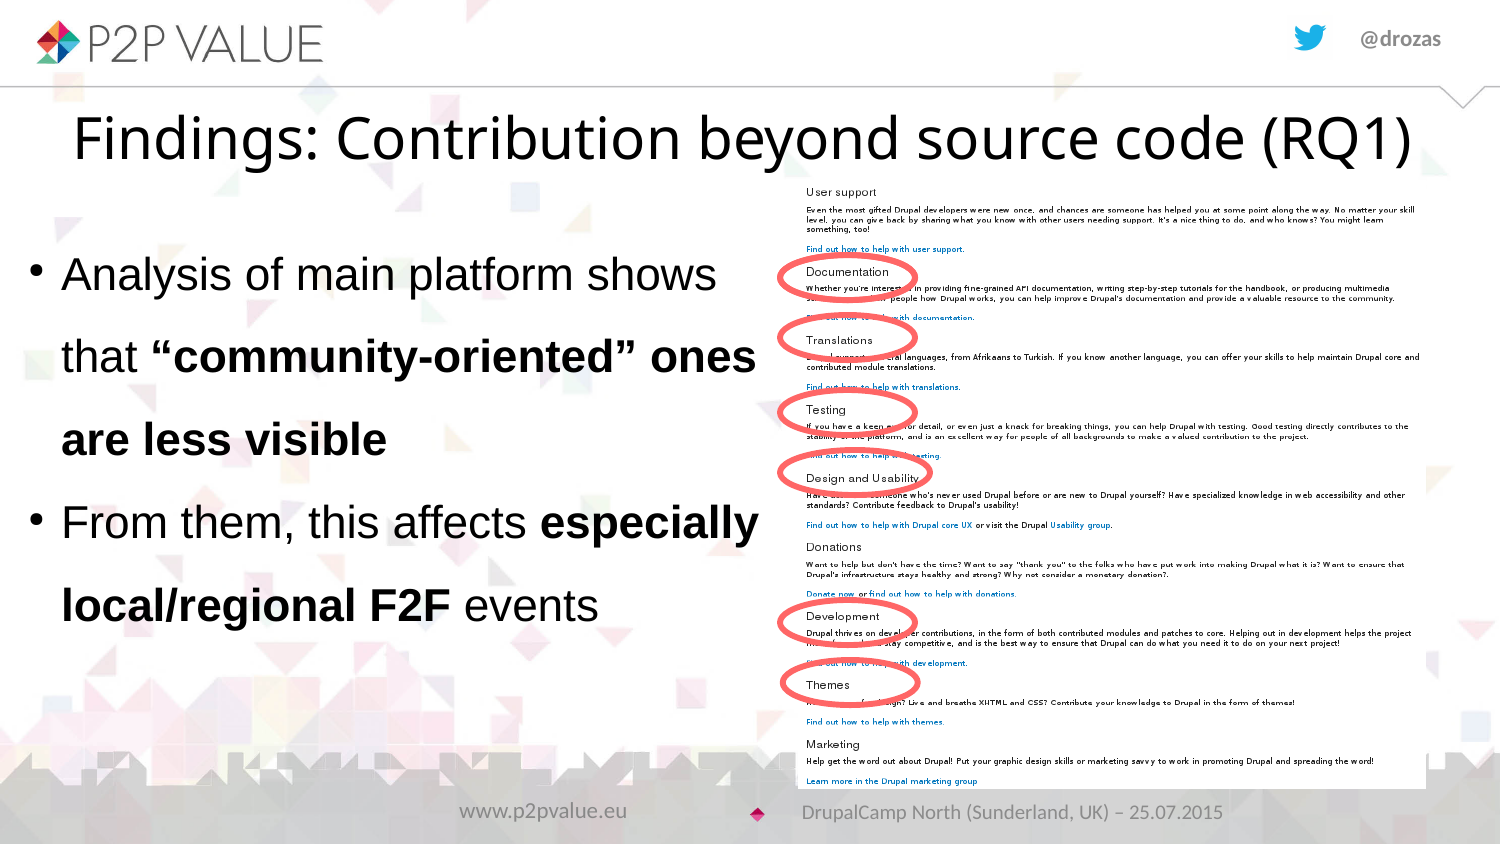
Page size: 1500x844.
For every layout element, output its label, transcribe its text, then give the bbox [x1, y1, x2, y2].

subtitle Analysis of main platform shows that “community-oriented” ones are less visible From them, this affects especially local/regional F2F events [15, 210, 781, 766]
title Findings: Contribution beyond source code (RQ1) [0, 92, 1486, 181]
text_box @drozas [1333, 15, 1455, 60]
text_box DrupalCamp North (Sunderland, UK) – 25.07.2015 [788, 788, 1481, 834]
text_box www.p2pvalue.eu [453, 789, 672, 829]
picture [0, 0, 1500, 844]
